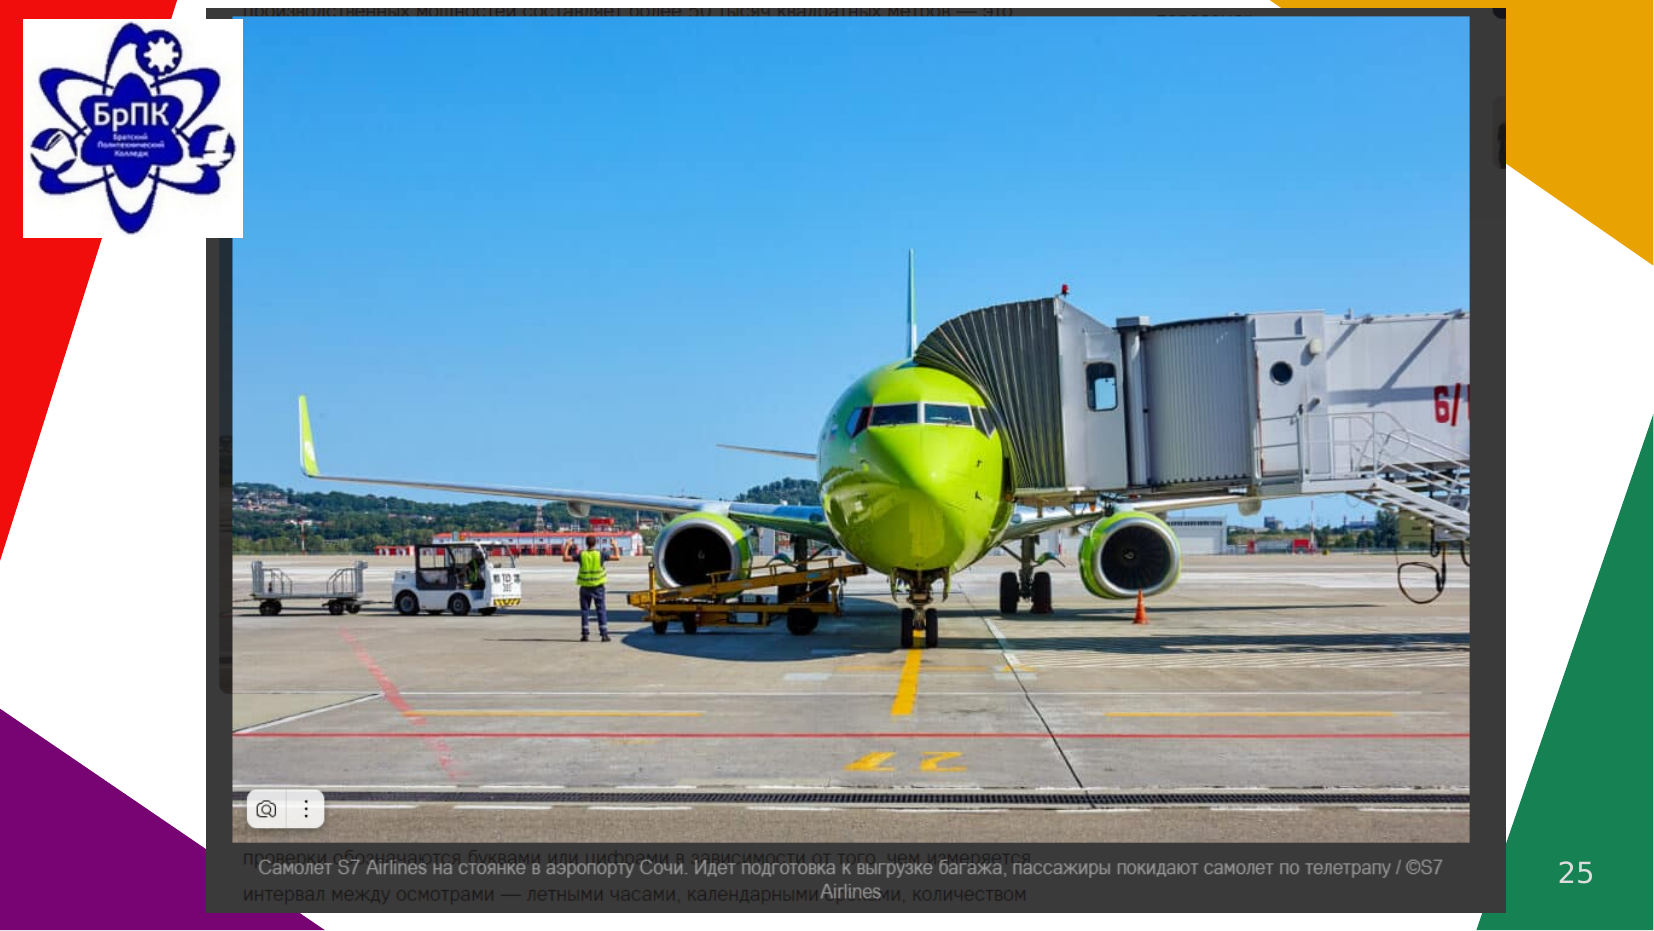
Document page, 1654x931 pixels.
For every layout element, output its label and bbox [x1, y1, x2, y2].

picture [23, 8, 1506, 913]
